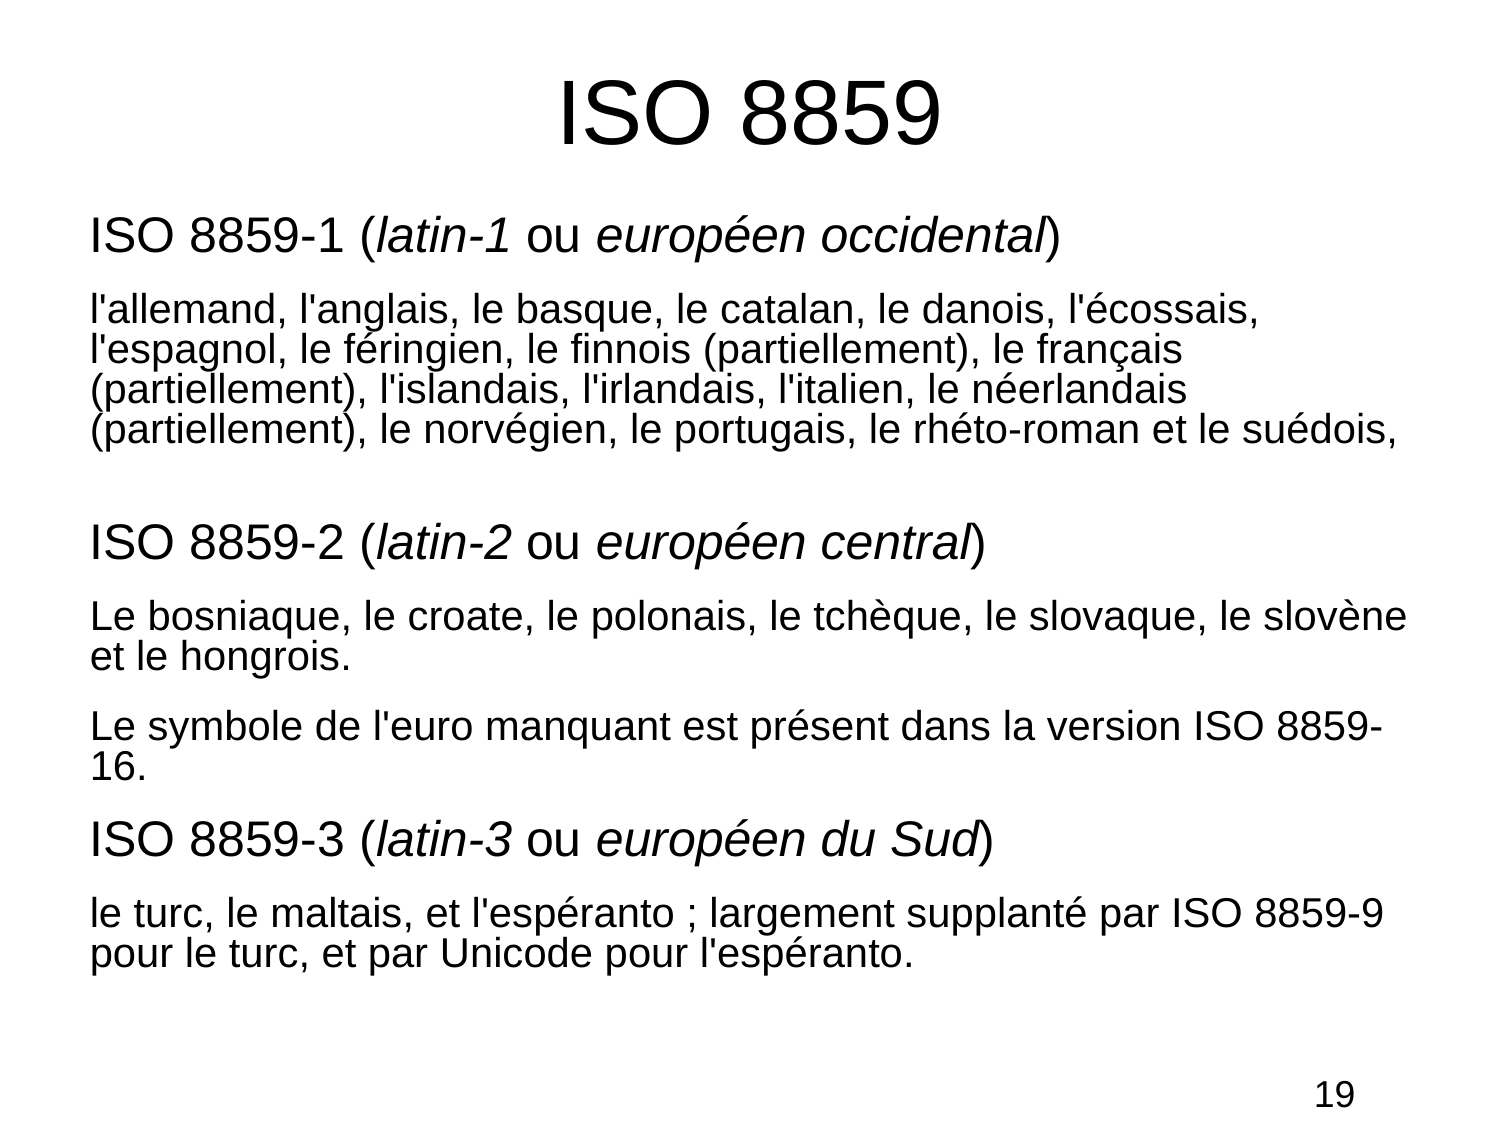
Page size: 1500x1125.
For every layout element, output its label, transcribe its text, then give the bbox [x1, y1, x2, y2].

list ISO 8859-1 (latin-1 ou européen occidental) l'allemand, l'anglais, le basque, le catalan, le danois, l'écossais, l'espagnol, le féringien, le finnois (partiellement), le français (partiellement), l'islandais, l'irlandais, l'italien, le néerlandais (partiellement), le norvégien, le portugais, le rhéto-roman et le suédois, ISO 8859-2 (latin-2 ou européen central) Le bosniaque, le croate, le polonais, le tchèque, le slovaque, le slovène et le hongrois. Le symbole de l'euro manquant est présent dans la version ISO 8859-16. ISO 8859-3 (latin-3 ou européen du Sud) le turc, le maltais, et l'espéranto ; largement supplanté par ISO 8859-9 pour le turc, et par Unicode pour l'espéranto. [75, 206, 1425, 1125]
title ISO 8859 [75, 45, 1425, 206]
